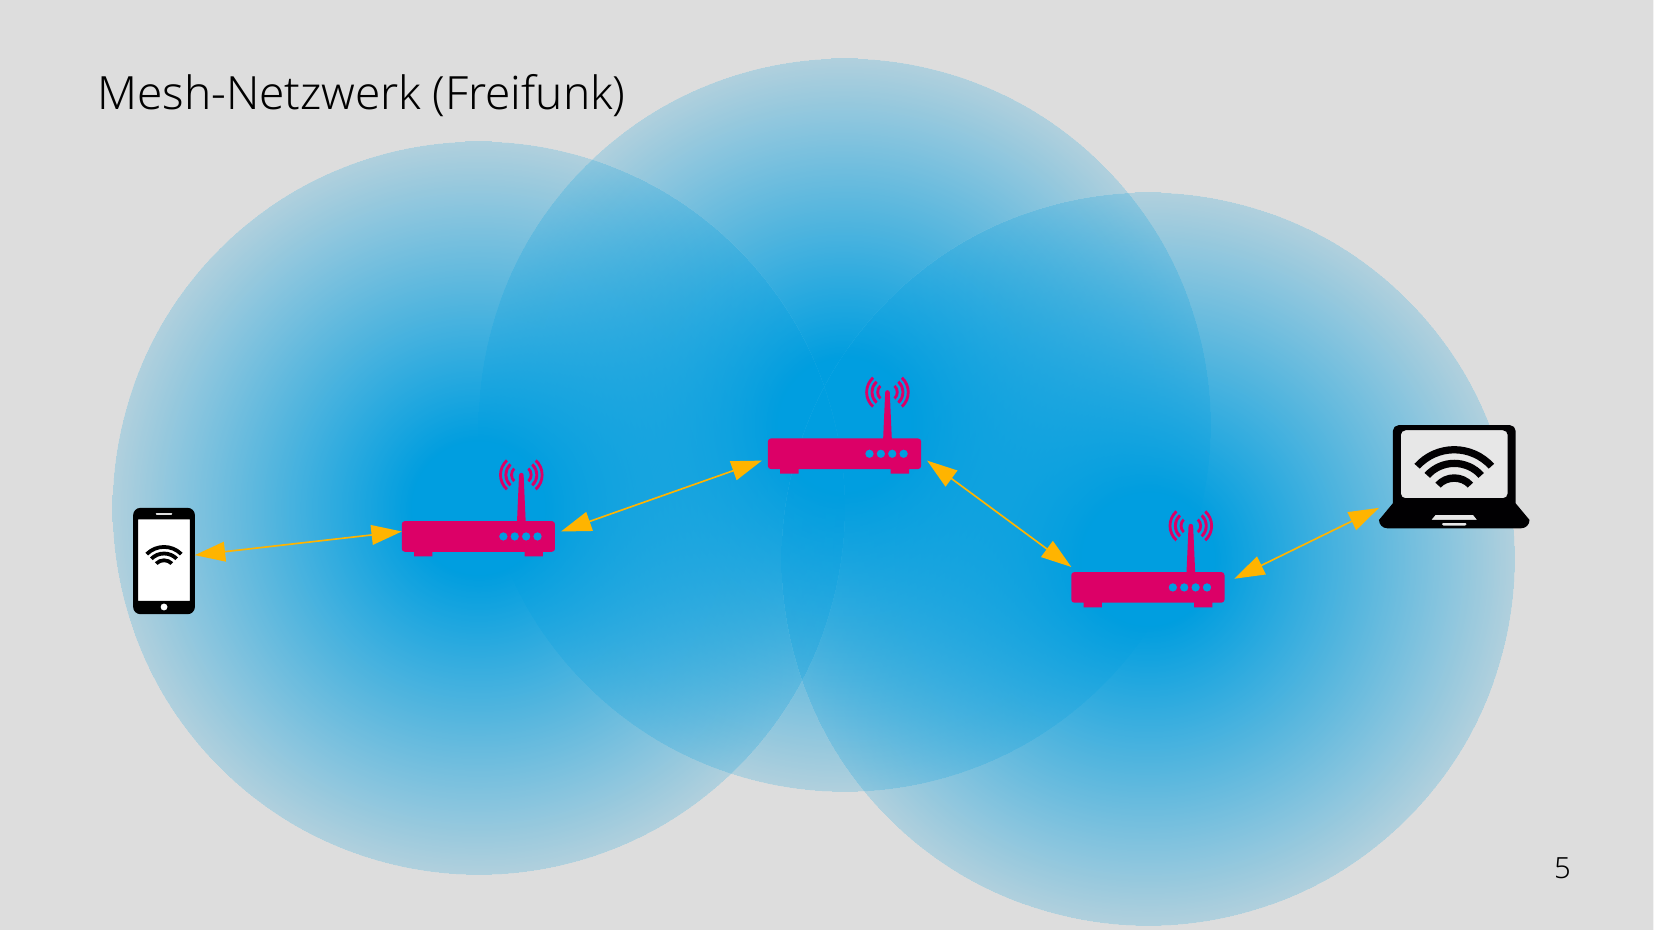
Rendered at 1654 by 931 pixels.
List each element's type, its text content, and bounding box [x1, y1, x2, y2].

picture [902, 378, 909, 406]
picture [1206, 512, 1212, 540]
text_box [112, 59, 1515, 926]
picture [1378, 425, 1530, 529]
picture [532, 465, 538, 485]
picture [402, 474, 554, 556]
picture [1072, 525, 1224, 607]
picture [536, 461, 543, 489]
picture [1175, 516, 1180, 536]
picture [1202, 516, 1207, 536]
picture [1169, 512, 1176, 540]
picture [768, 391, 921, 473]
picture [505, 465, 510, 485]
picture [866, 378, 873, 406]
text_box Mesh-Netzwerk (Freifunk) [82, 53, 651, 122]
picture [500, 461, 507, 488]
picture [133, 507, 195, 615]
picture [899, 382, 904, 402]
picture [871, 382, 876, 402]
